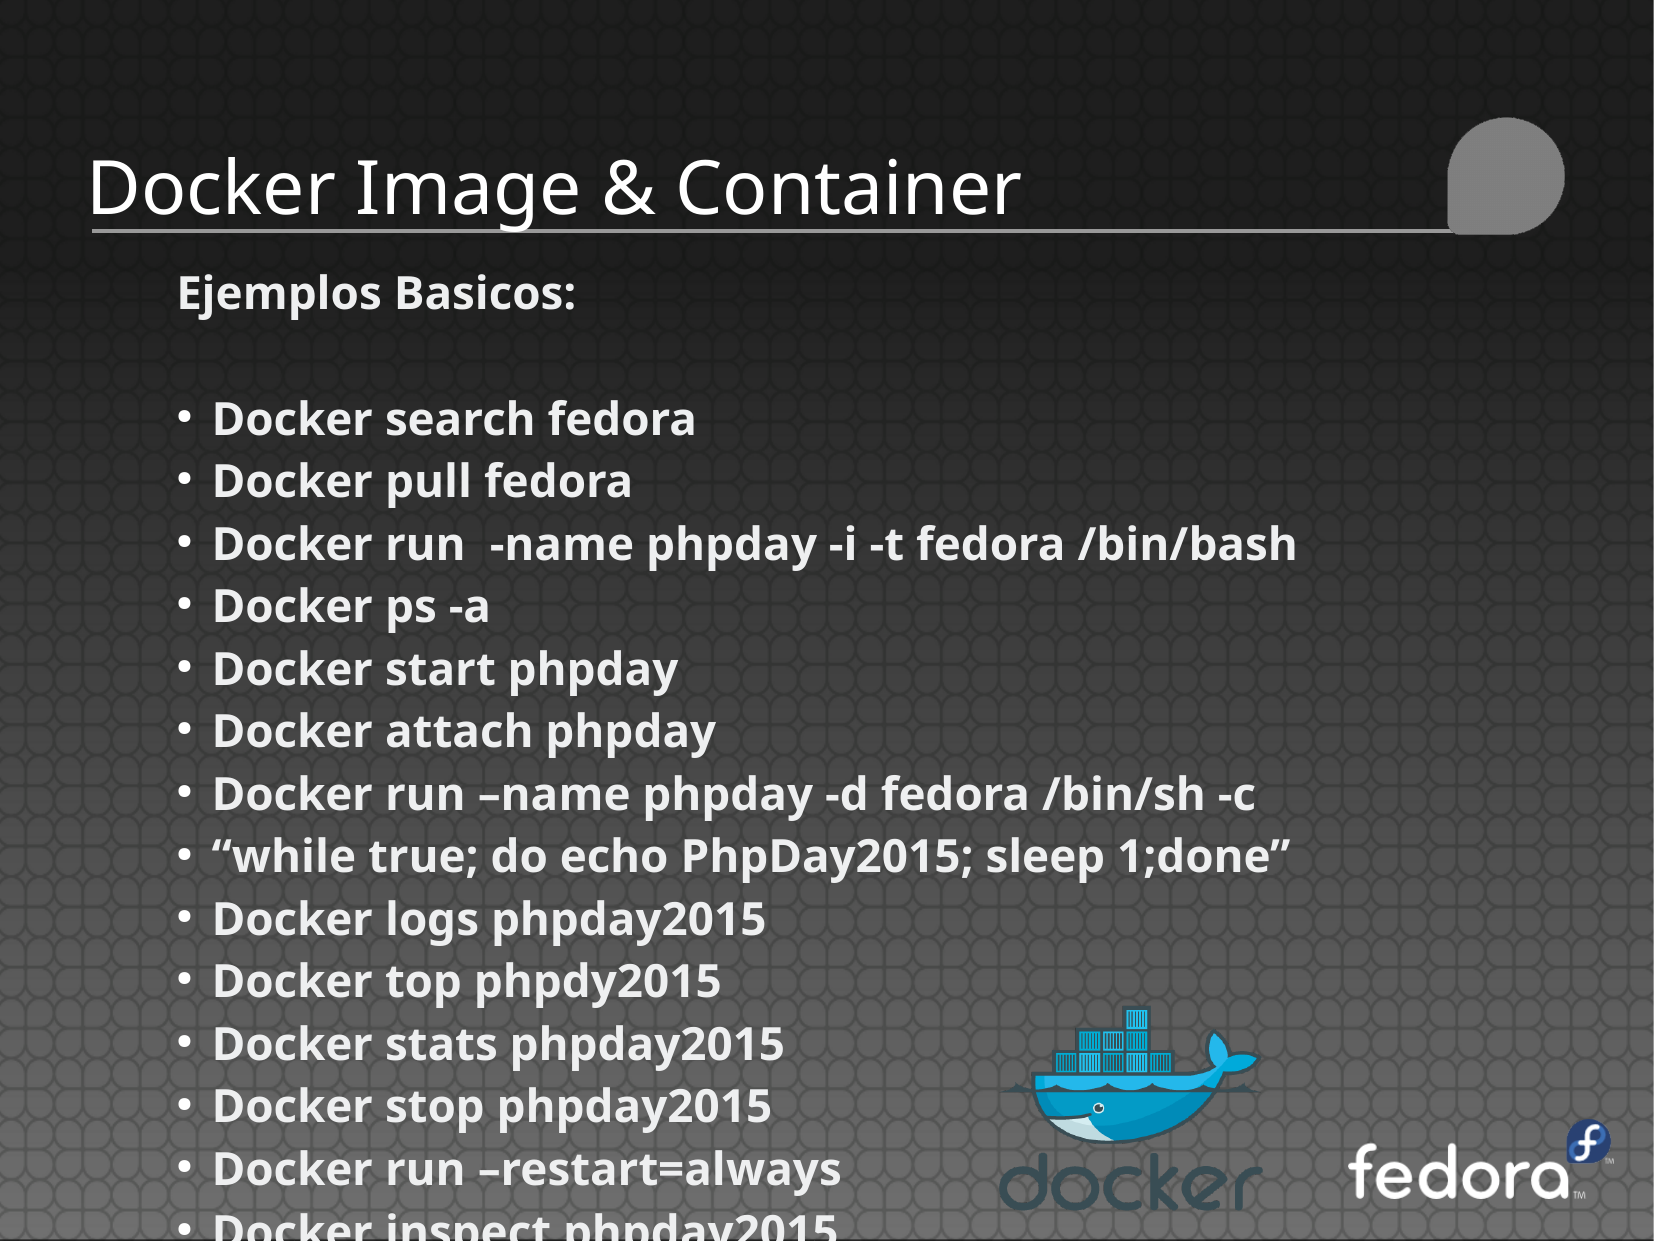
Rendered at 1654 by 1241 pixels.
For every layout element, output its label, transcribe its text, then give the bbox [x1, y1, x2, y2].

text_box Ejemplos Basicos: Docker search fedora Docker pull fedora Docker run -name phpday -i -t fedora /bin/bash Docker ps -a Docker start phpday Docker attach phpday Docker run –name phpday -d fedora /bin/sh -c “while true; do echo PhpDay2015; sleep 1;done” Docker logs phpday2015 Docker top phpdy2015 Docker stats phpday2015 Docker stop phpday2015 Docker run –restart=always Docker inspect phpday2015 Docker rm phpday2015 1 [161, 253, 1489, 1241]
title Docker Image & Container [86, 117, 1576, 254]
picture [0, 0, 1654, 1241]
